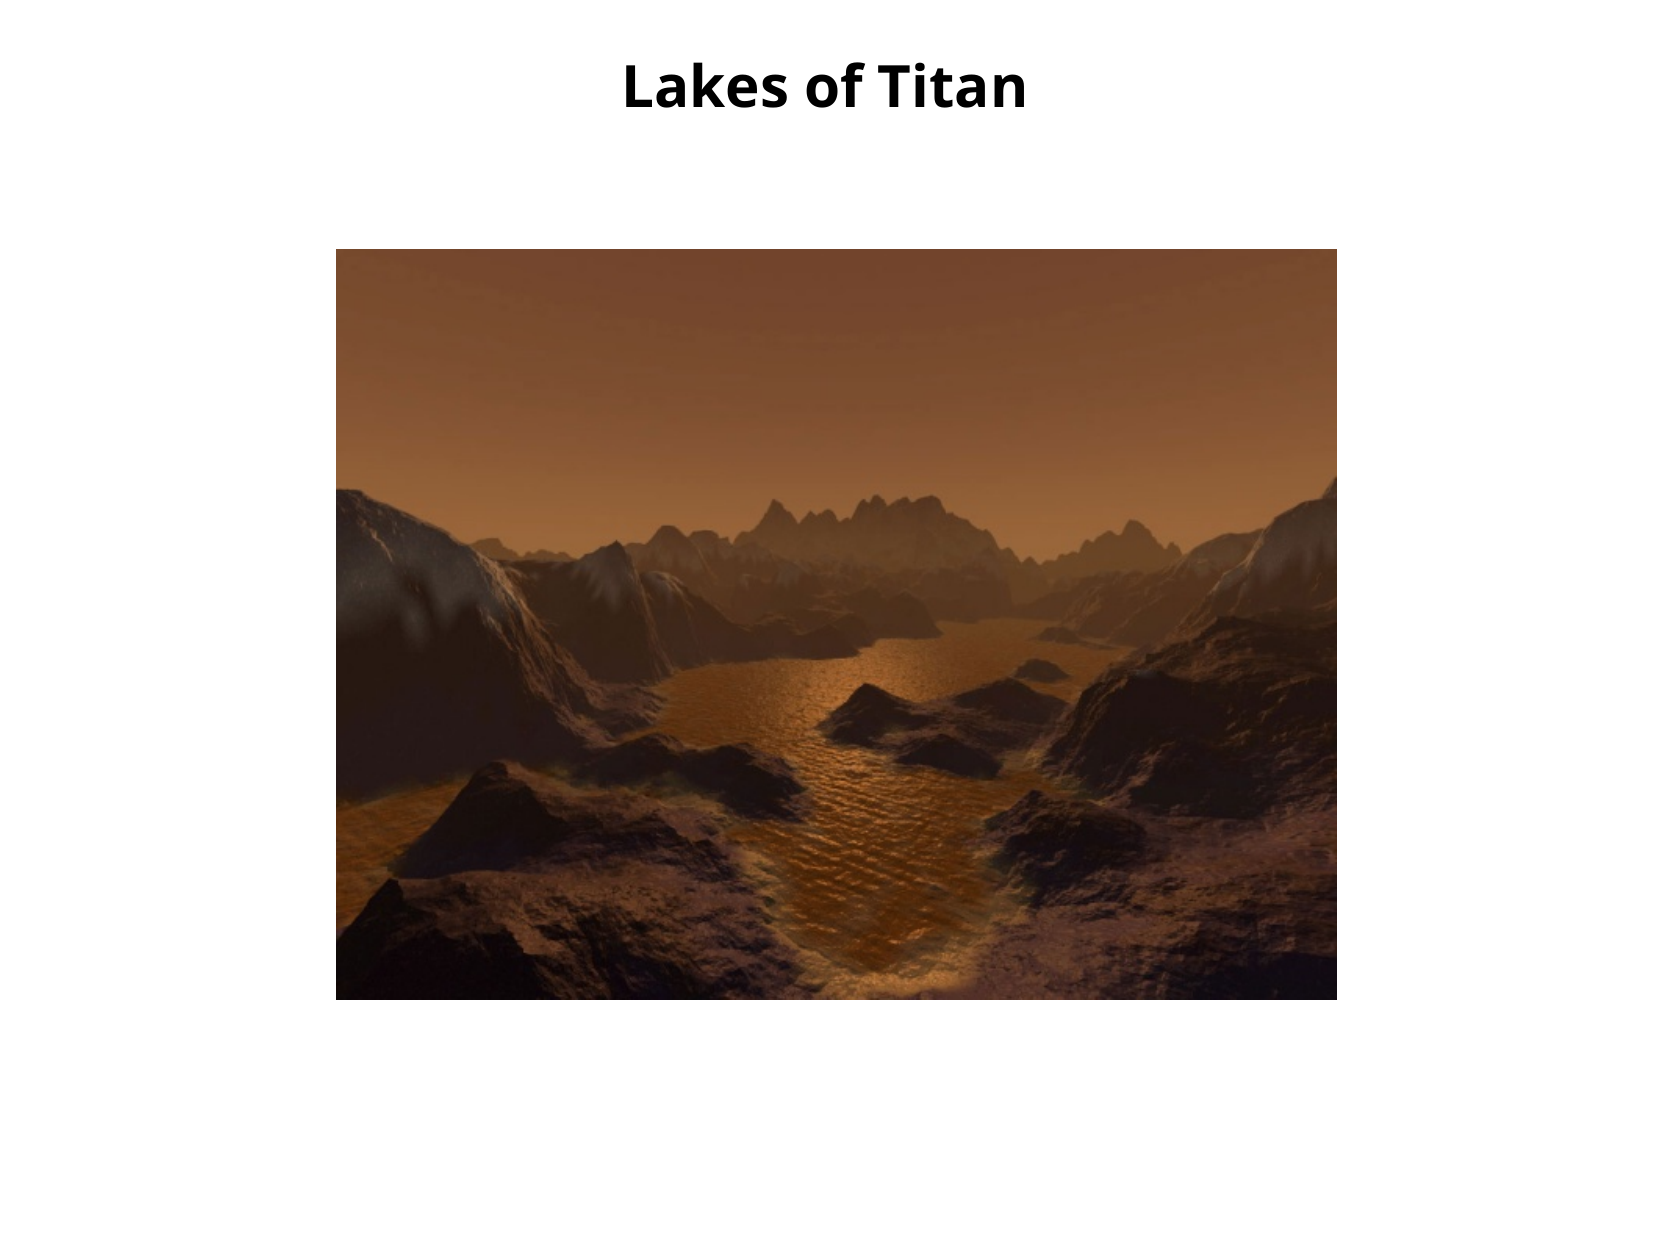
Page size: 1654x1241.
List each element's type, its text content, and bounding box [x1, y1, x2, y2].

text_box Lakes of Titan [262, 37, 1388, 134]
picture [336, 249, 1337, 1000]
